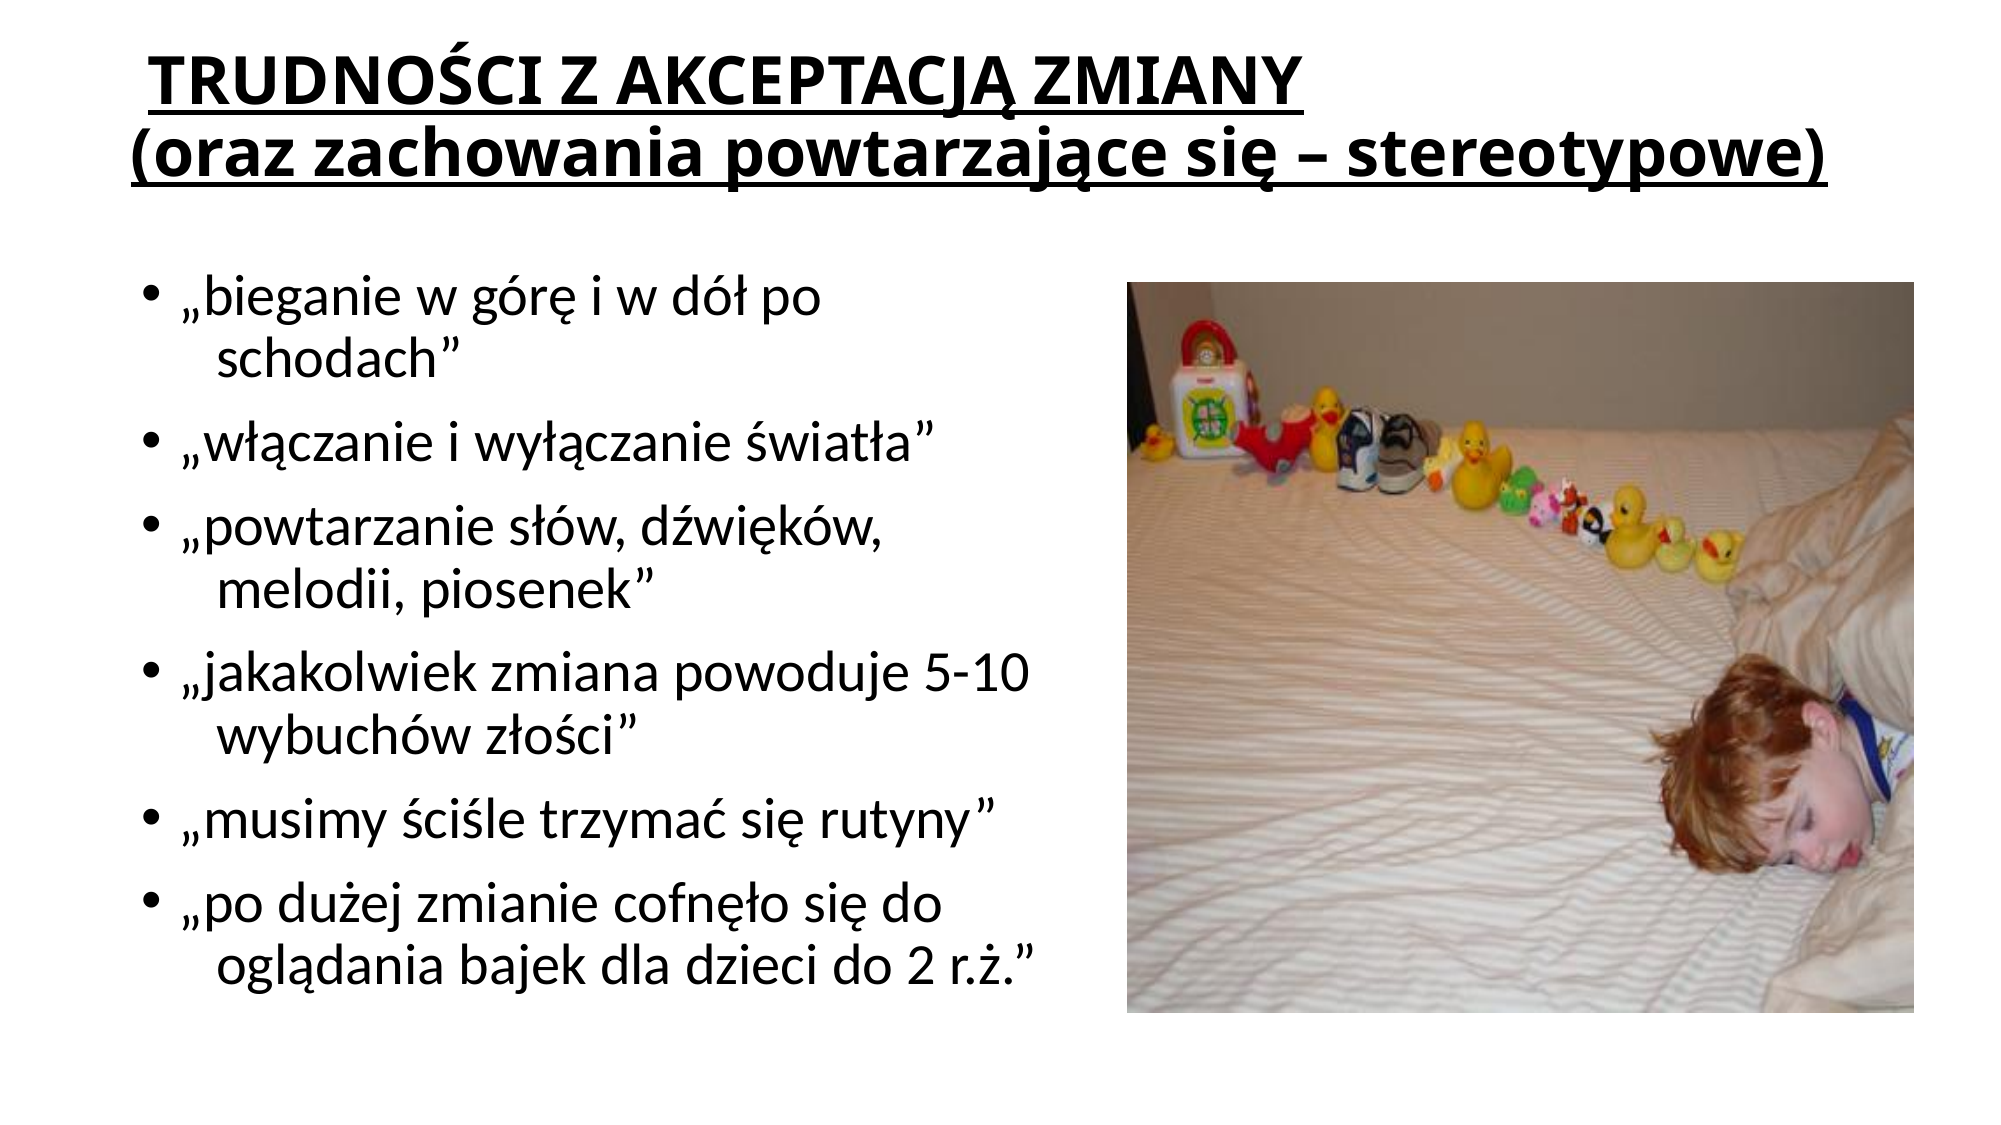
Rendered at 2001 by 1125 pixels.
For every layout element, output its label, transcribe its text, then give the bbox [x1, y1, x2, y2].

list „bieganie w górę i w dół po schodach” „włączanie i wyłączanie światła” „powtarzanie słów, dźwięków, melodii, piosenek” „jakakolwiek zmiana powoduje 5-10 wybuchów złości” „musimy ściśle trzymać się rutyny” „po dużej zmianie cofnęło się do oglądania bajek dla dzieci do 2 r.ż.” [126, 257, 1060, 1103]
picture [1127, 282, 1914, 1013]
title TRUDNOŚCI Z AKCEPTACJĄ ZMIANY (oraz zachowania powtarzające się – stereotypowe) [115, 39, 1979, 258]
